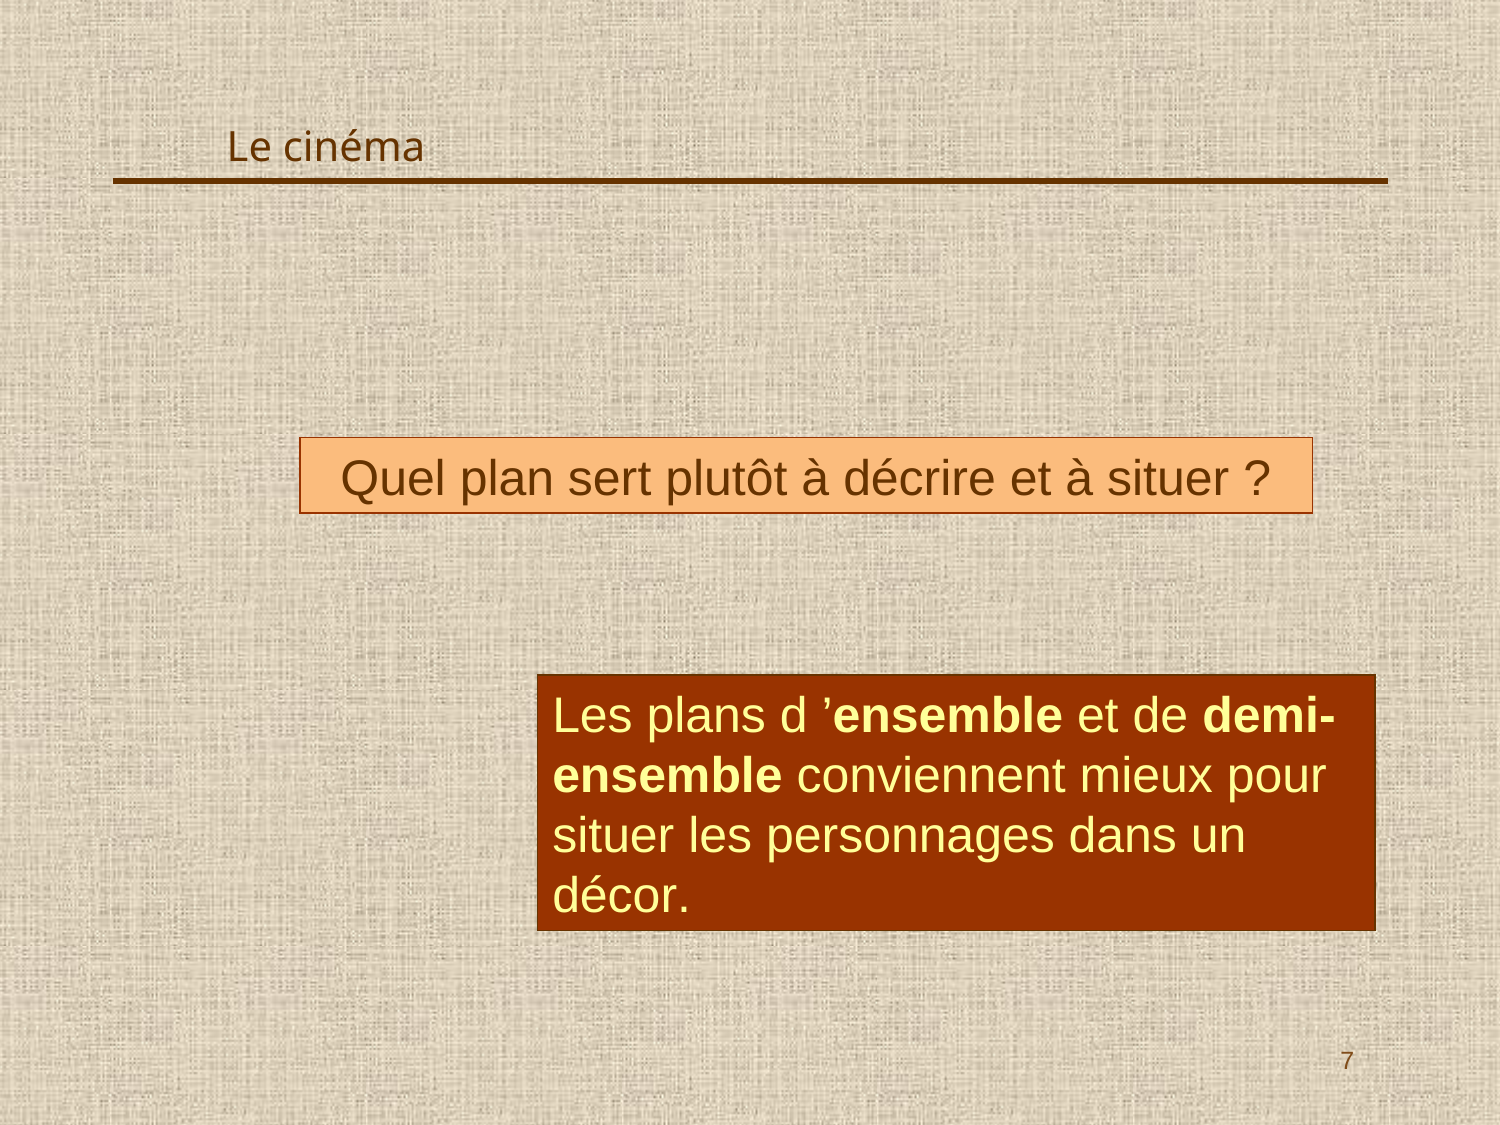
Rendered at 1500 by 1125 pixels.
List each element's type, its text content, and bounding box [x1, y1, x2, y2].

text_box Les plans d ’ensemble et de demi-ensemble conviennent mieux pour situer les personnages dans un décor. [537, 674, 1375, 931]
text_box Le cinéma [211, 112, 441, 178]
text_box Quel plan sert plutôt à décrire et à situer ? [299, 437, 1313, 513]
picture [0, 0, 1500, 1125]
